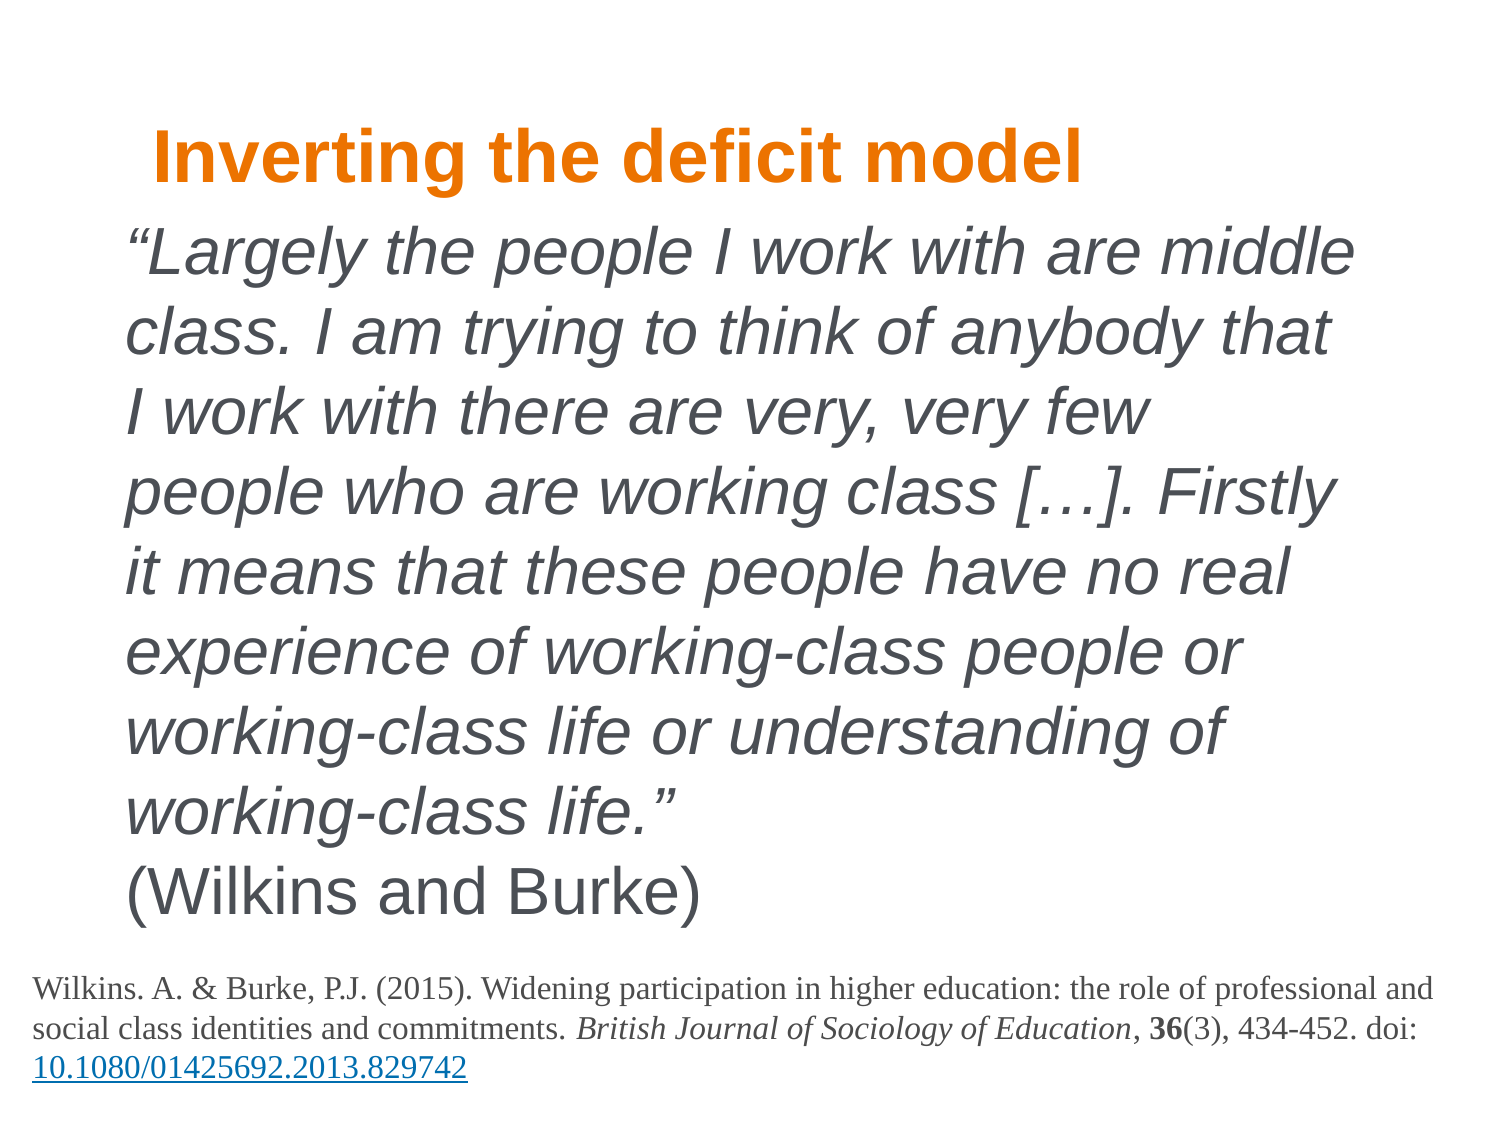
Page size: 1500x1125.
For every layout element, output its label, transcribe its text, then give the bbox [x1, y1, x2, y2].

text_box Wilkins. A. & Burke, P.J. (2015). Widening participation in higher education: the role of professional and social class identities and commitments. British Journal of Sociology of Education, 36(3), 434-452. doi:10.1080/01425692.2013.829742 [17, 958, 1477, 1094]
text_box Inverting the deficit model [137, 99, 1375, 205]
text_box “Largely the people I work with are middle class. I am trying to think of anybody that I work with there are very, very few people who are working class […]. Firstly it means that these people have no real experience of working-class people or working-class life or understanding of working-class life.” (Wilkins and Burke) [125, 207, 1363, 679]
